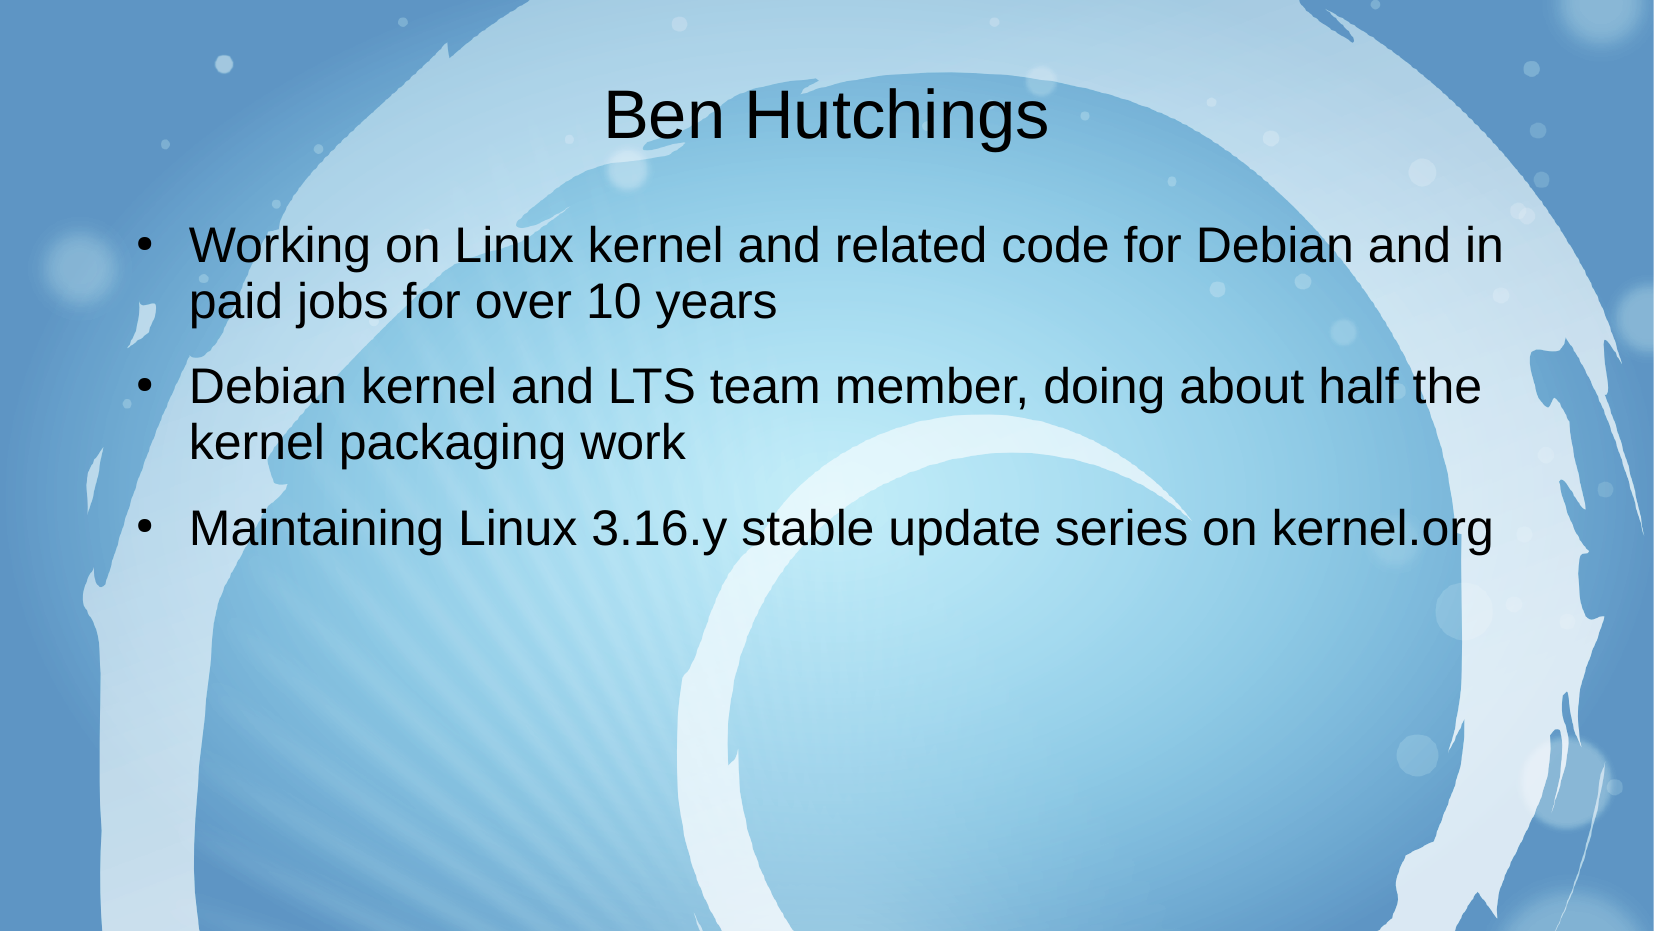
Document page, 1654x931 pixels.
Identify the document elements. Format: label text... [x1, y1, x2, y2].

title Ben Hutchings [118, 37, 1536, 193]
picture [0, 0, 1654, 931]
list Working on Linux kernel and related code for Debian and in paid jobs for over 10 years Debian kernel and LTS team member, doing about half the kernel packaging work Maintaining Linux 3.16.y stable update series on kernel.org [118, 217, 1536, 832]
